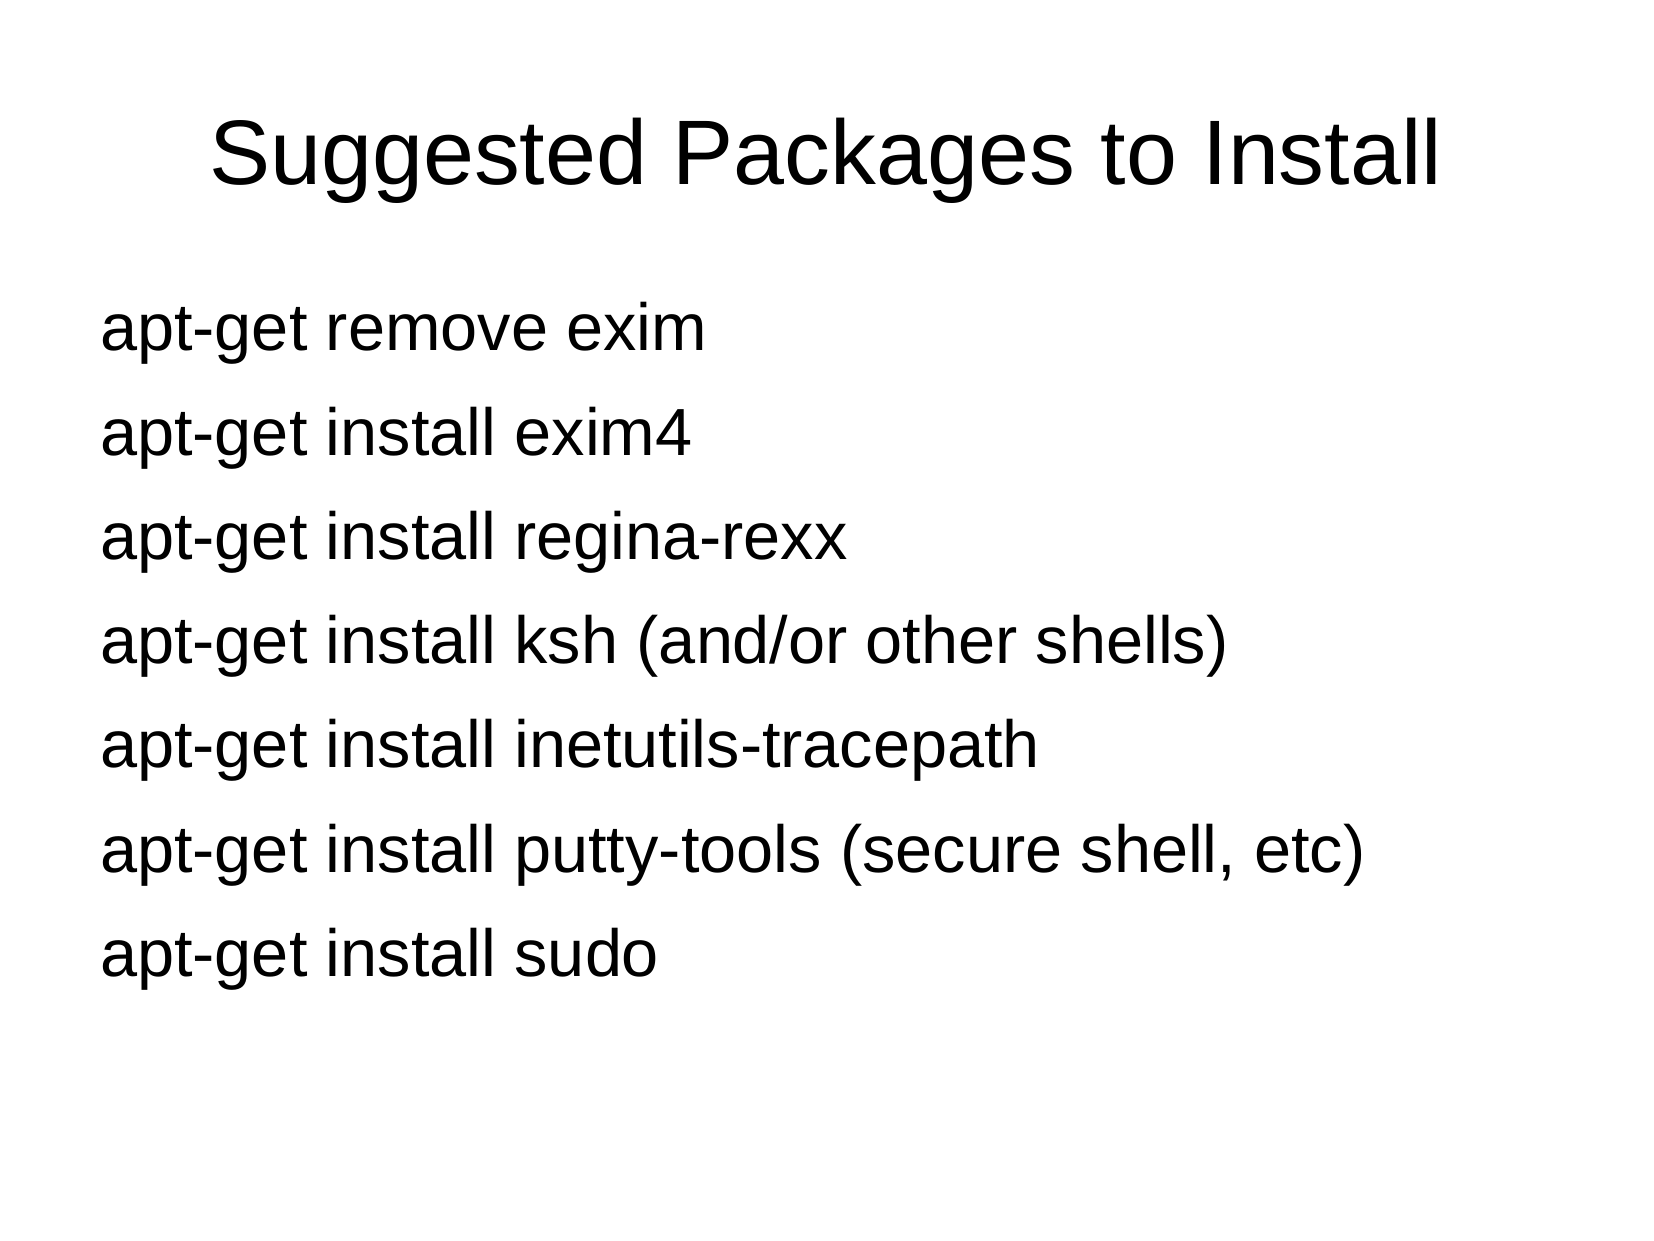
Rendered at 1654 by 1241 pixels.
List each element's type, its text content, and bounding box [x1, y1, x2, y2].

list apt-get remove exim apt-get install exim4 apt-get install regina-rexx apt-get install ksh (and/or other shells) apt-get install inetutils-tracepath apt-get install putty-tools (secure shell, etc) apt-get install sudo [82, 290, 1571, 1109]
title Suggested Packages to Install [82, 49, 1571, 257]
